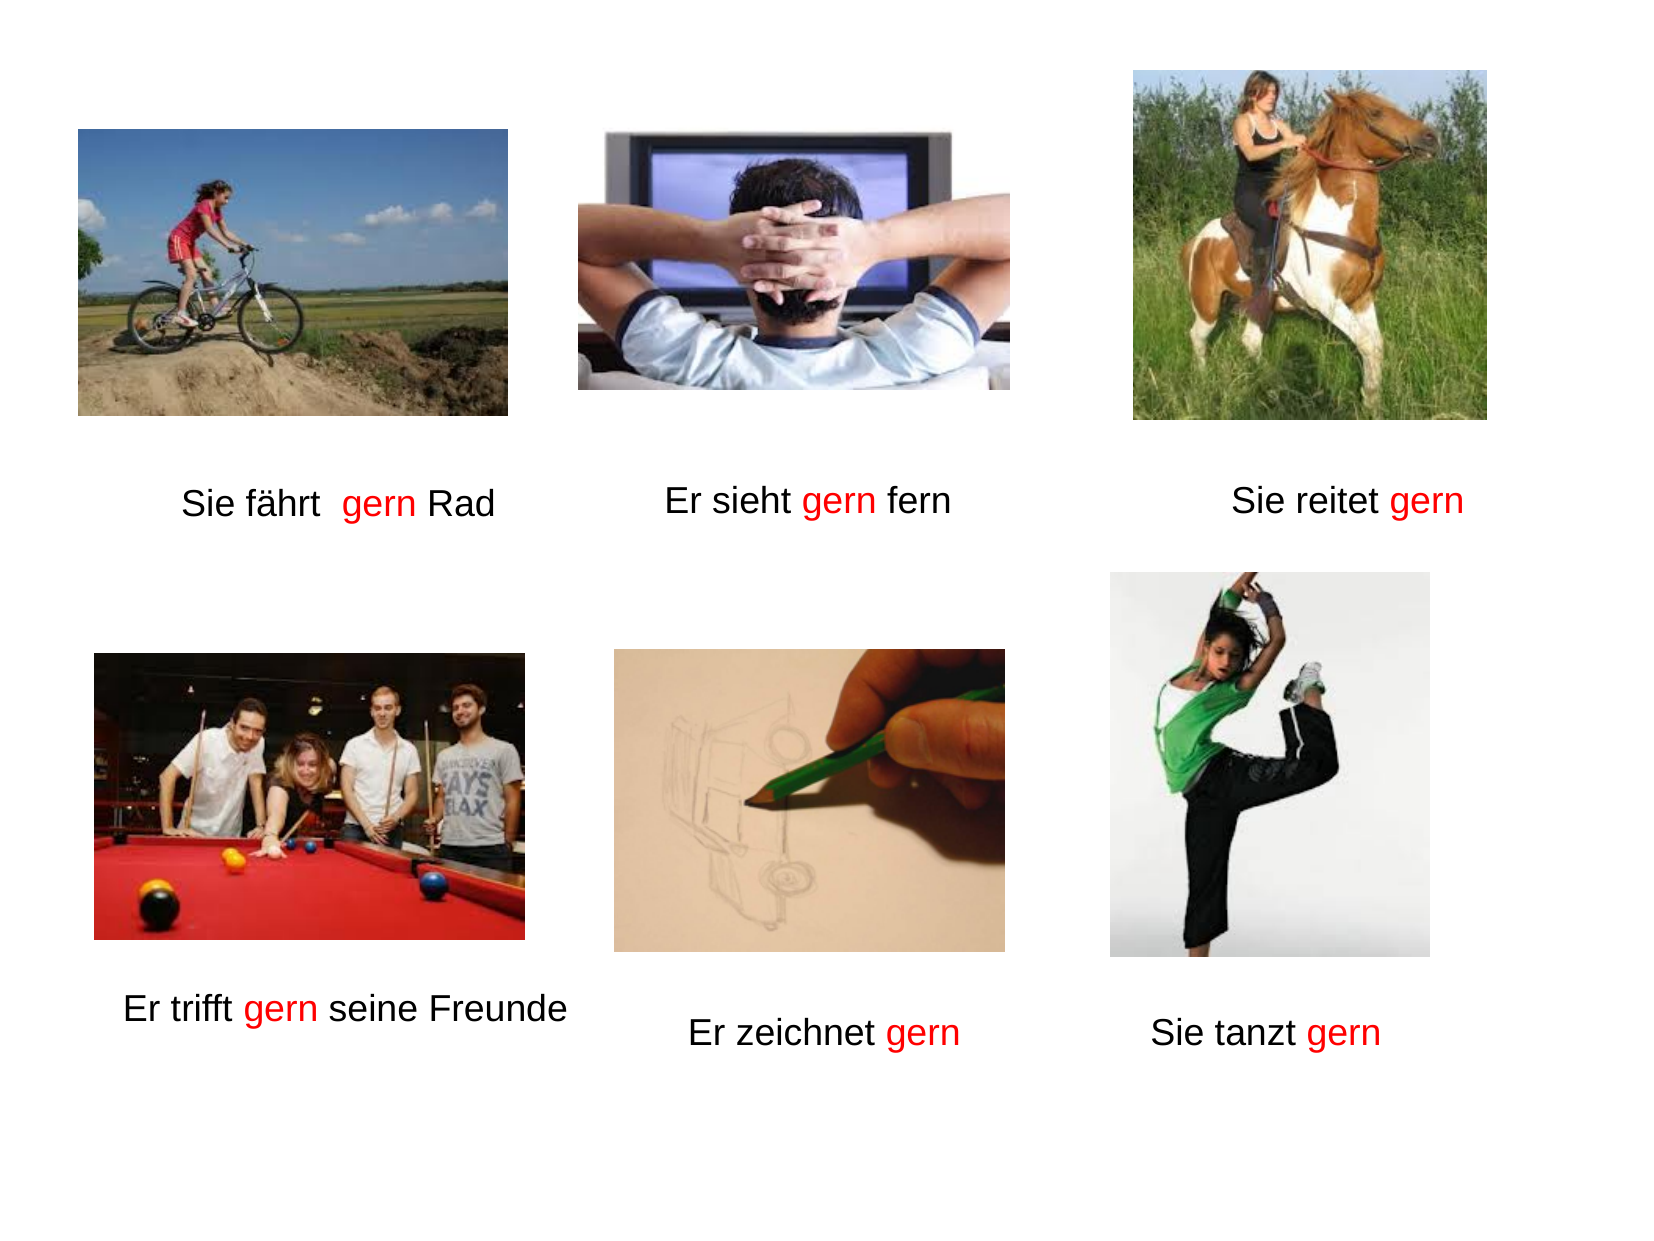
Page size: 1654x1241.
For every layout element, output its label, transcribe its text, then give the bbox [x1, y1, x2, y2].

text_box Sie tanzt gern [1135, 1003, 1418, 1075]
picture [614, 649, 1005, 952]
picture [94, 653, 525, 940]
picture [578, 103, 1010, 390]
text_box Er trifft gern seine Freunde [108, 980, 594, 1052]
picture [1133, 70, 1487, 420]
picture [1110, 572, 1430, 957]
text_box Sie reitet gern [1216, 472, 1490, 530]
text_box Er zeichnet gern [673, 1003, 986, 1061]
text_box Er sieht gern fern [649, 472, 967, 530]
picture [78, 129, 508, 416]
text_box Sie fährt gern Rad [166, 474, 521, 532]
